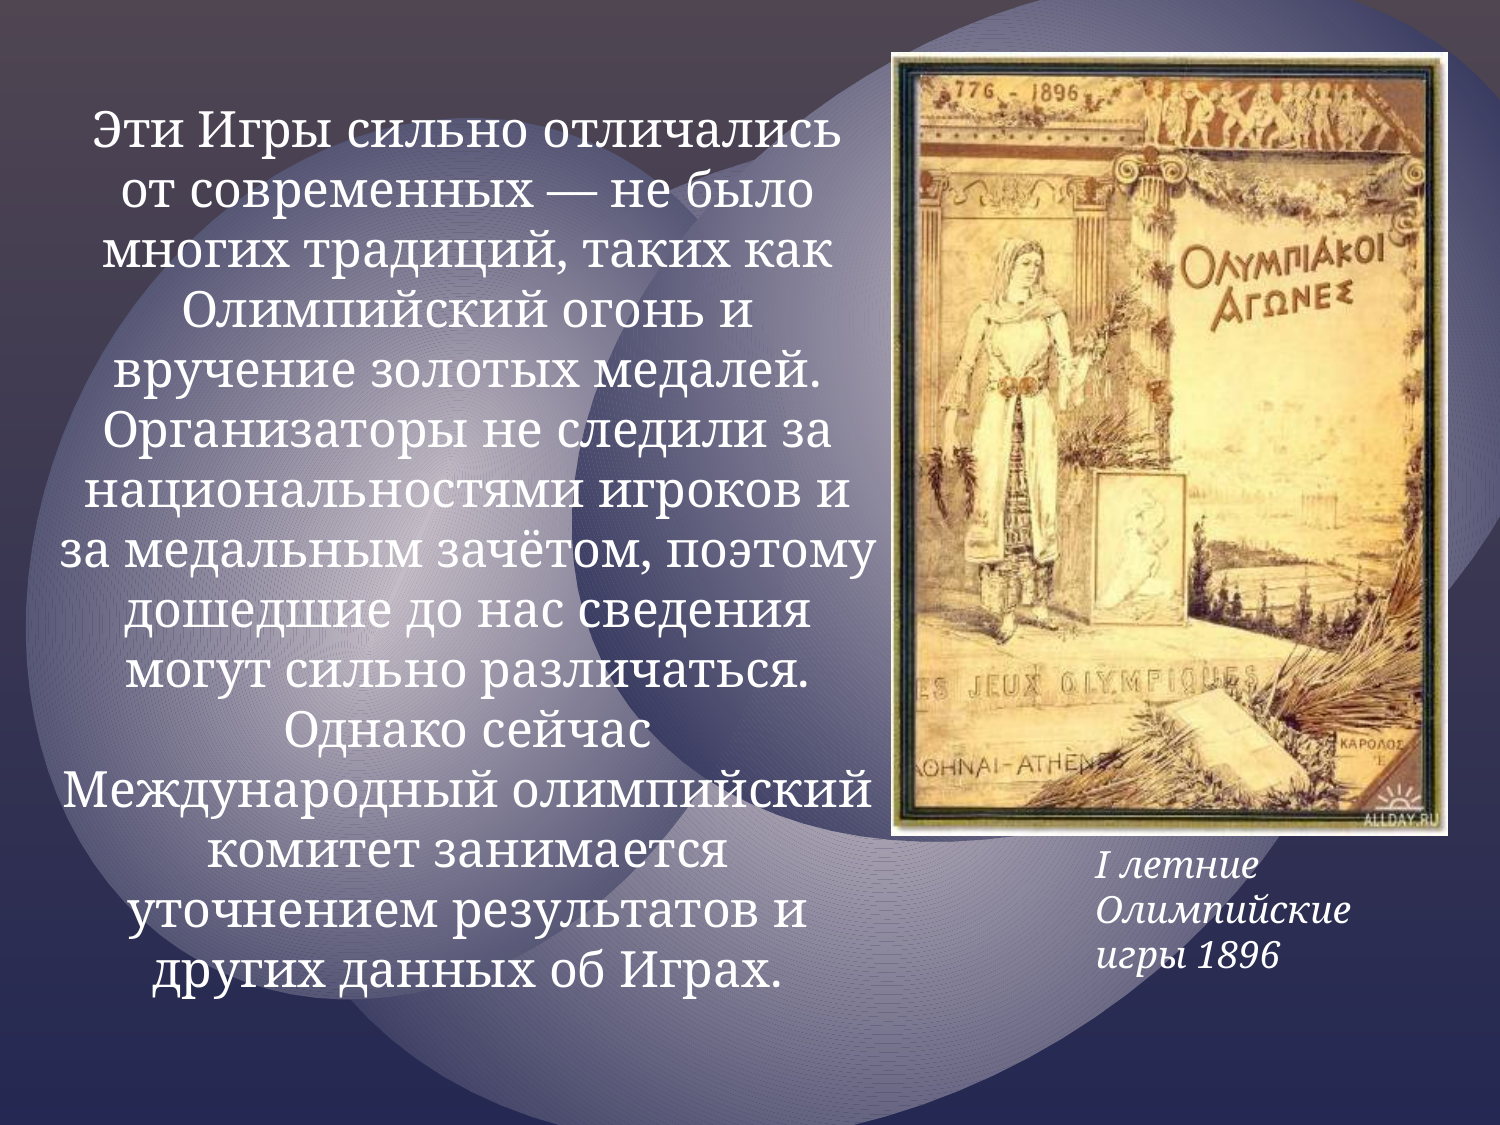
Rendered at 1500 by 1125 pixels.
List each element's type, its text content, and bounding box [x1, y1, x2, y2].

picture [891, 52, 1448, 836]
list Эти Игры сильно отличались от современных — не было многих традиций, таких как Олимпийский огонь и вручение золотых медалей. Организаторы не следили за национальностями игроков и за медальным зачётом, поэтому дошедшие до нас сведения могут сильно различаться. Однако сейчас Международный олимпийский комитет занимается уточнением результатов и других данных об Играх. [41, 90, 892, 1012]
text_box I летние Олимпийские игры 1896 [1080, 836, 1382, 984]
